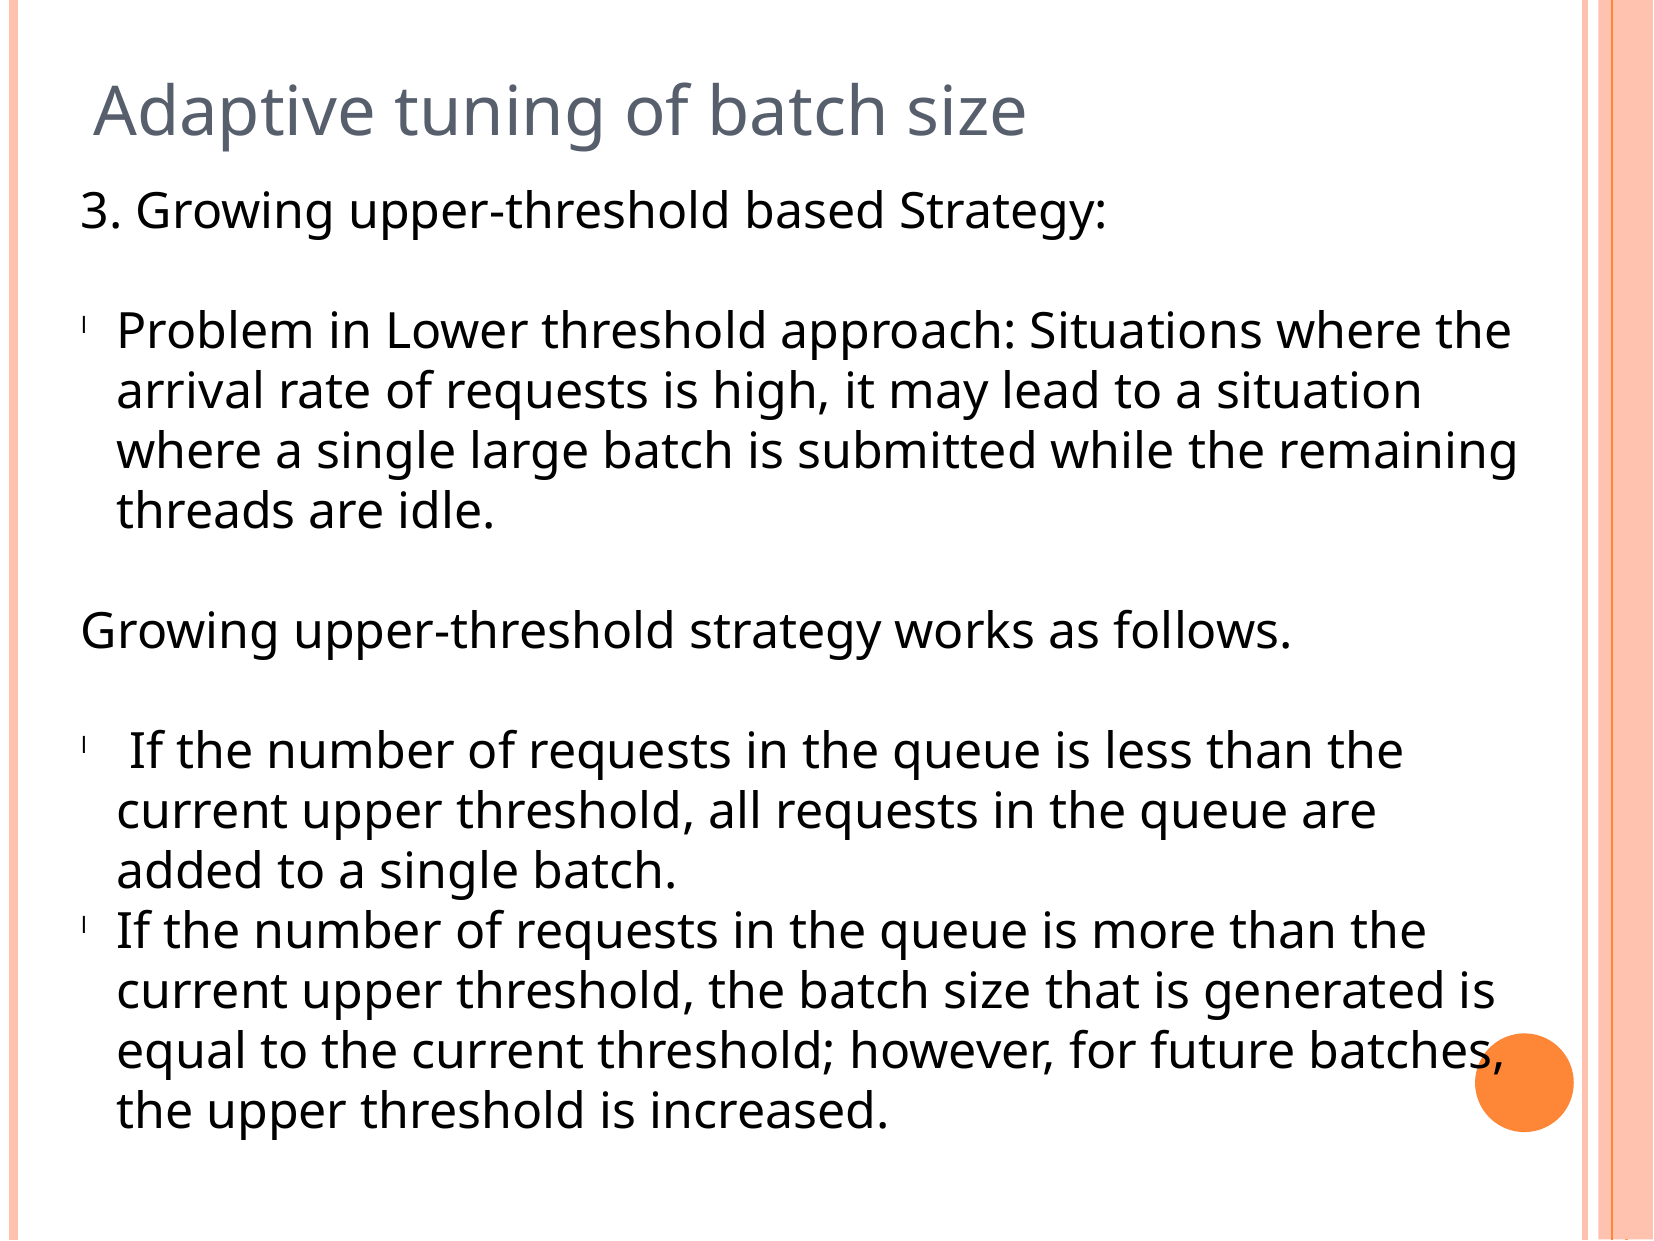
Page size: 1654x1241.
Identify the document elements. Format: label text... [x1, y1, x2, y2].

text_box 3. Growing upper-threshold based Strategy: Problem in Lower threshold approach: Situations where the arrival rate of requests is high, it may lead to a situation where a single large batch is submitted while the remaining threads are idle. Growing upper-threshold strategy works as follows. If the number of requests in the queue is less than the current upper threshold, all requests in the queue are added to a single batch. If the number of requests in the queue is more than the current upper threshold, the batch size that is generated is equal to the current threshold; however, for future batches, the upper threshold is increased. [64, 170, 1552, 988]
text_box Adaptive tuning of batch size [76, 25, 1565, 157]
